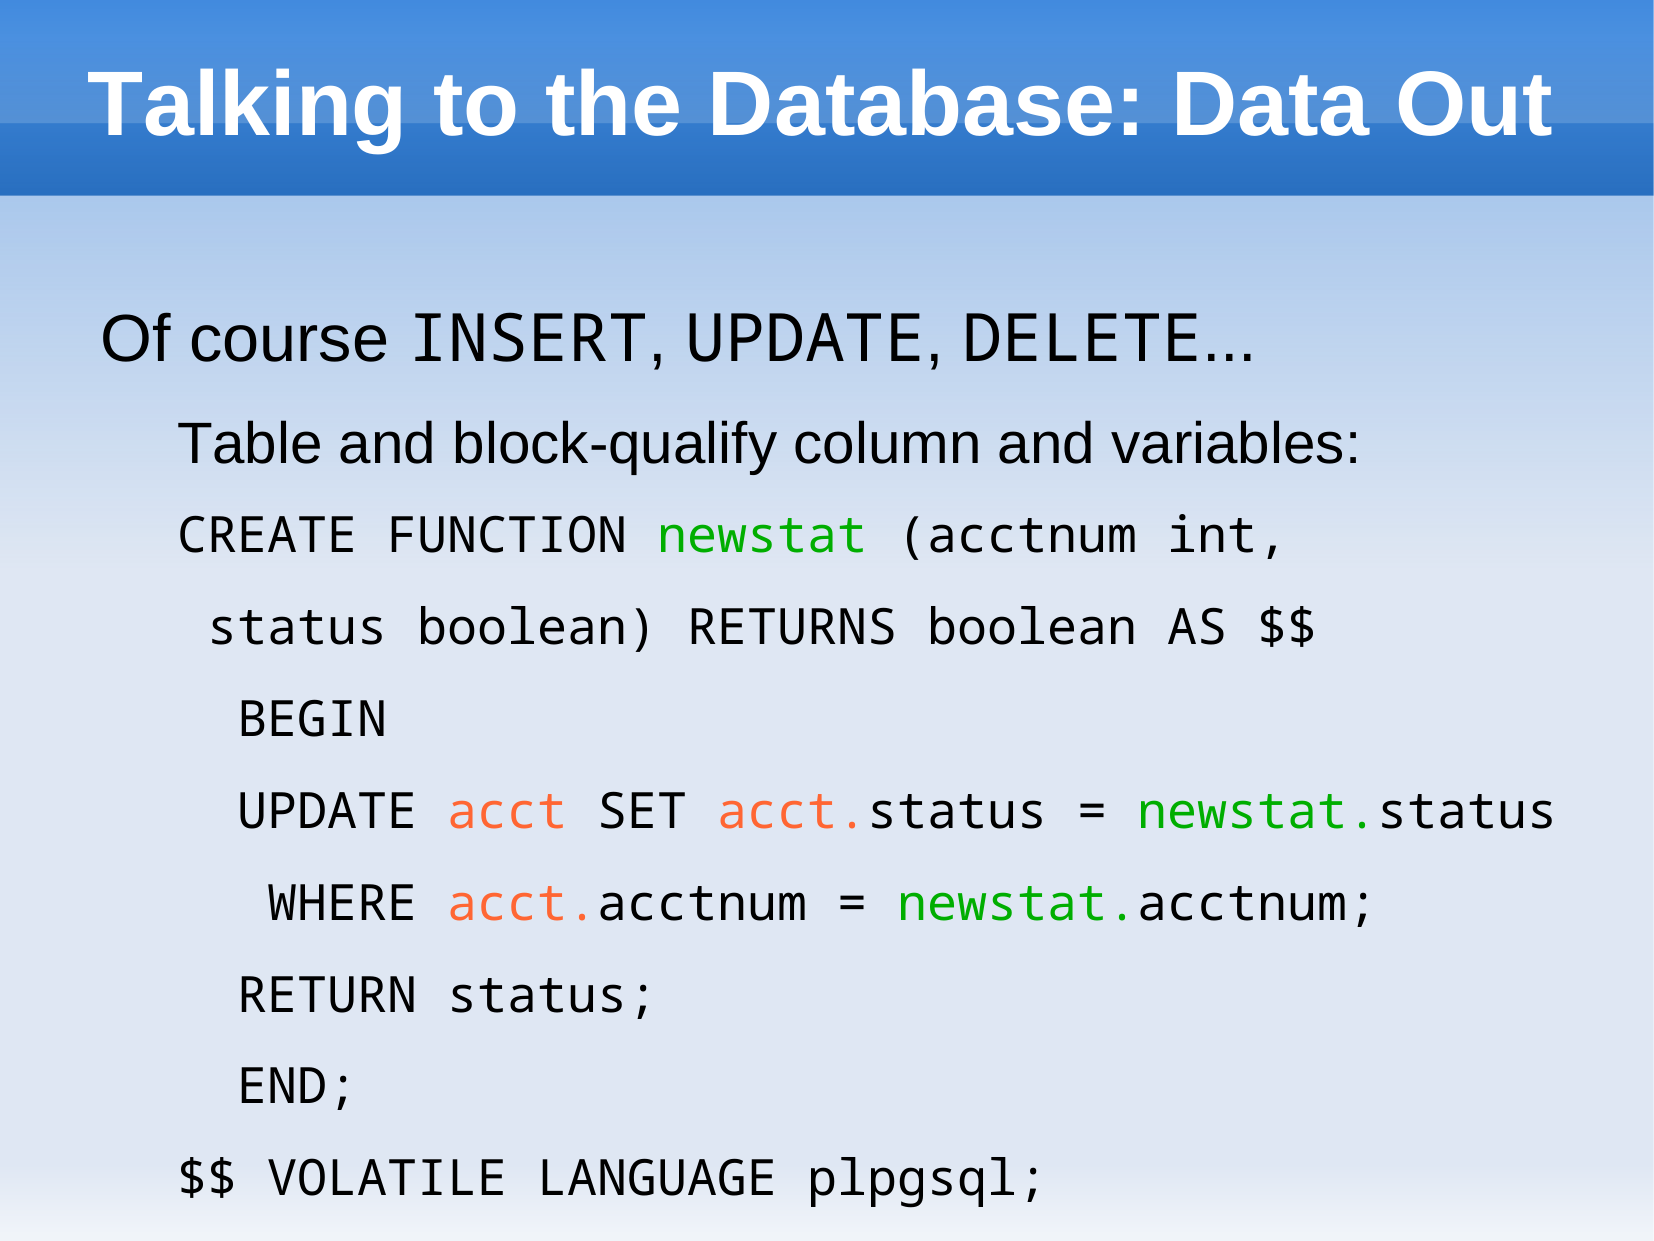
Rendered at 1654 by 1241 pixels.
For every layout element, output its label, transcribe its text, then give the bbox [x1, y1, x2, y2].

title Talking to the Database: Data Out [76, 7, 1565, 200]
list Of course INSERT, UPDATE, DELETE... Table and block-qualify column and variables: CREATE FUNCTION newstat (acctnum int, status boolean) RETURNS boolean AS $$ BEGIN UPDATE acct SET acct.status = newstat.status WHERE acct.acctnum = newstat.acctnum; RETURN status; END; $$ VOLATILE LANGUAGE plpgsql; [82, 290, 1571, 1119]
picture [0, 0, 1654, 1241]
